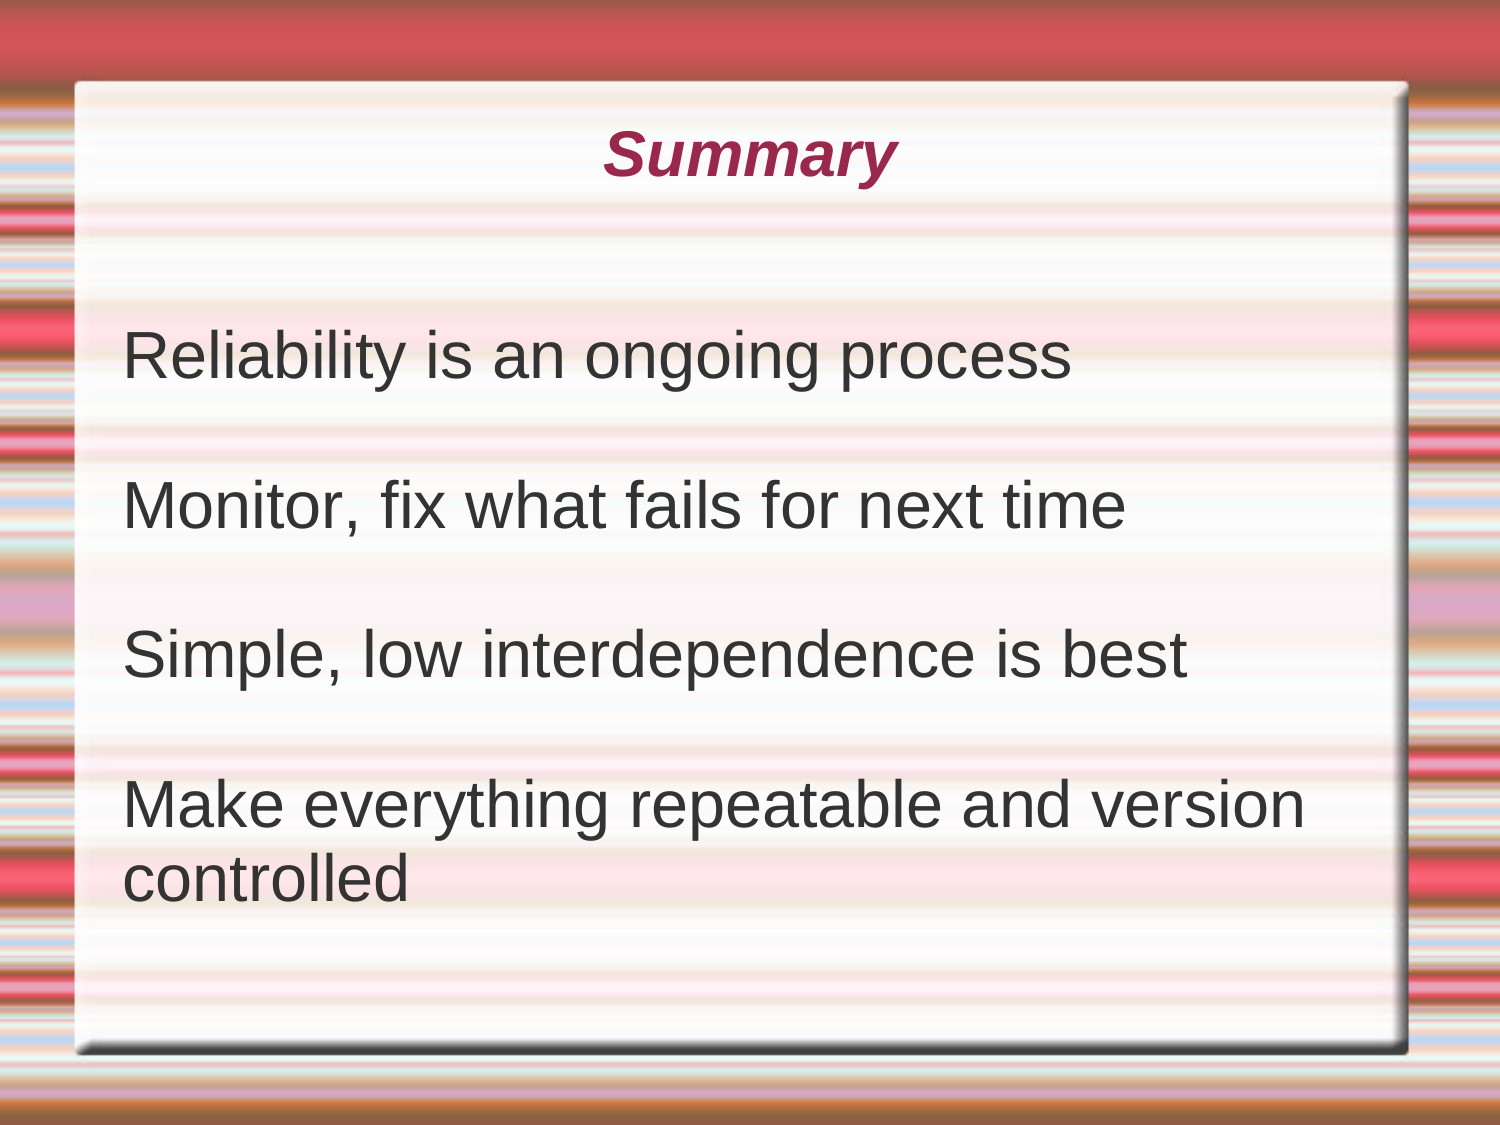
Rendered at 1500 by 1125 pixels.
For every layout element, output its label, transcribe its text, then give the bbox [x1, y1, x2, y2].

title Summary [110, 104, 1392, 292]
list Reliability is an ongoing process Monitor, fix what fails for next time Simple, low interdependence is best Make everything repeatable and version controlled [122, 318, 1376, 1046]
picture [0, 0, 1500, 1125]
